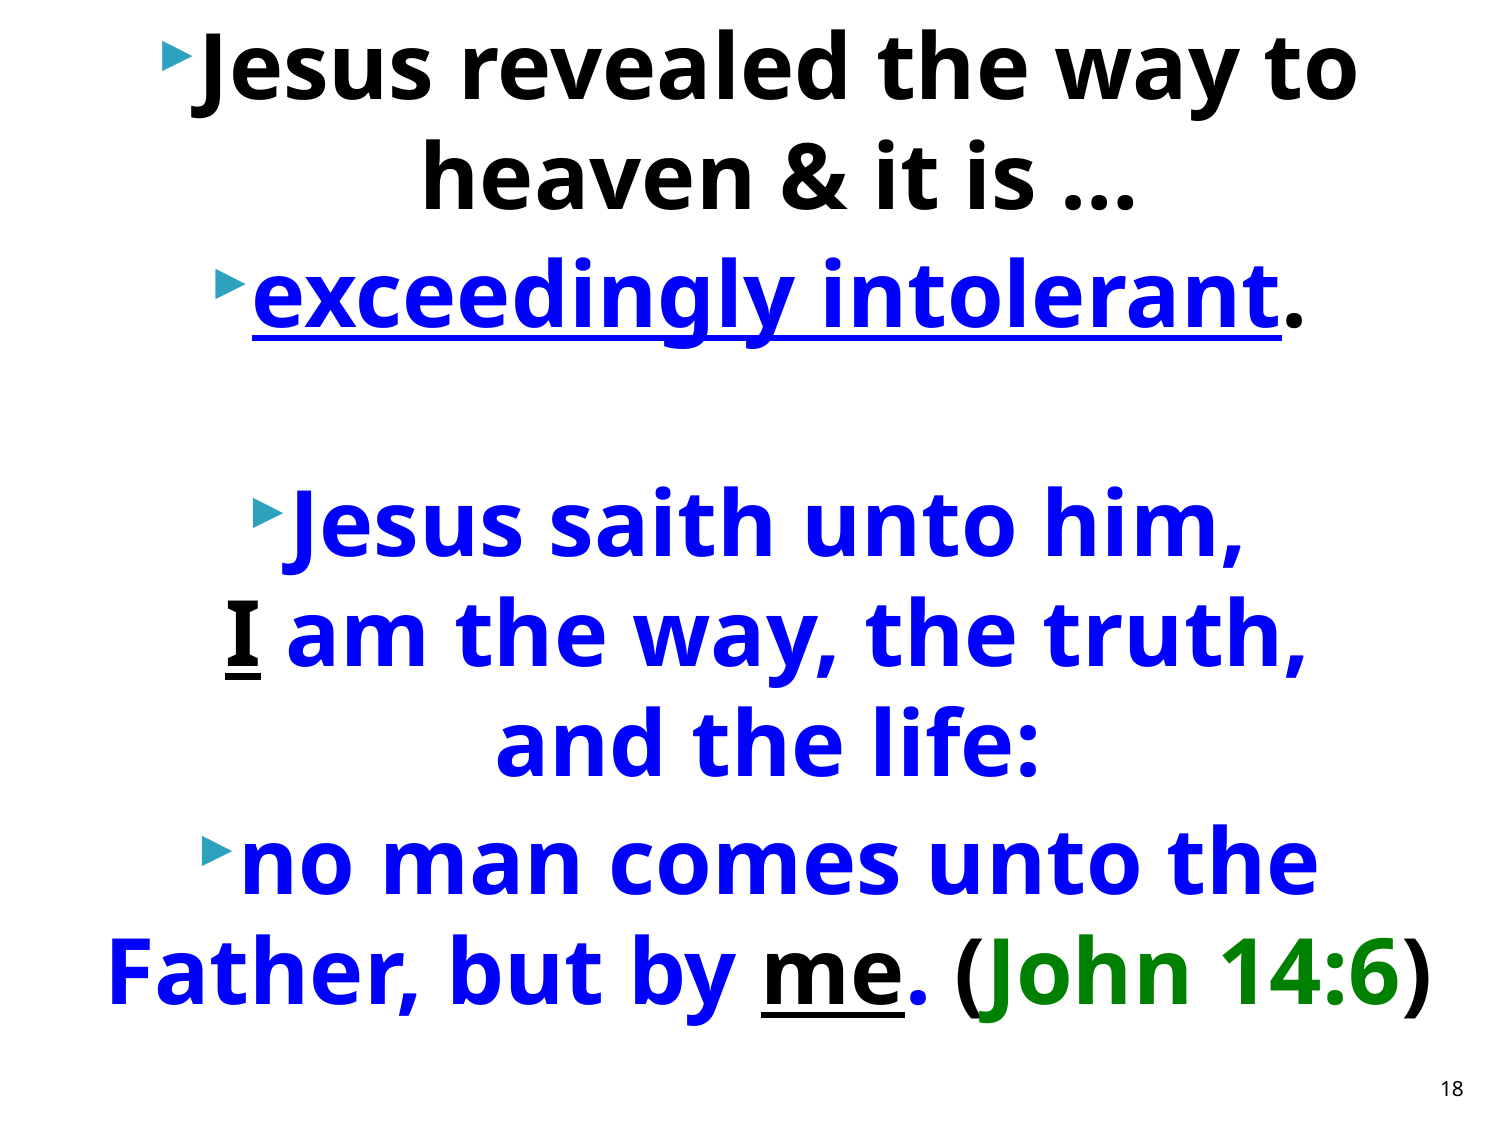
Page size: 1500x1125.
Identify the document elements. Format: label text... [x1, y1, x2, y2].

list Jesus revealed the way to heaven & it is … exceedingly intolerant. Jesus saith unto him, I am the way, the truth, and the life: no man comes unto the Father, but by me. (John 14:6) [0, 0, 1500, 1125]
slide_number <number> [1418, 1051, 1479, 1112]
